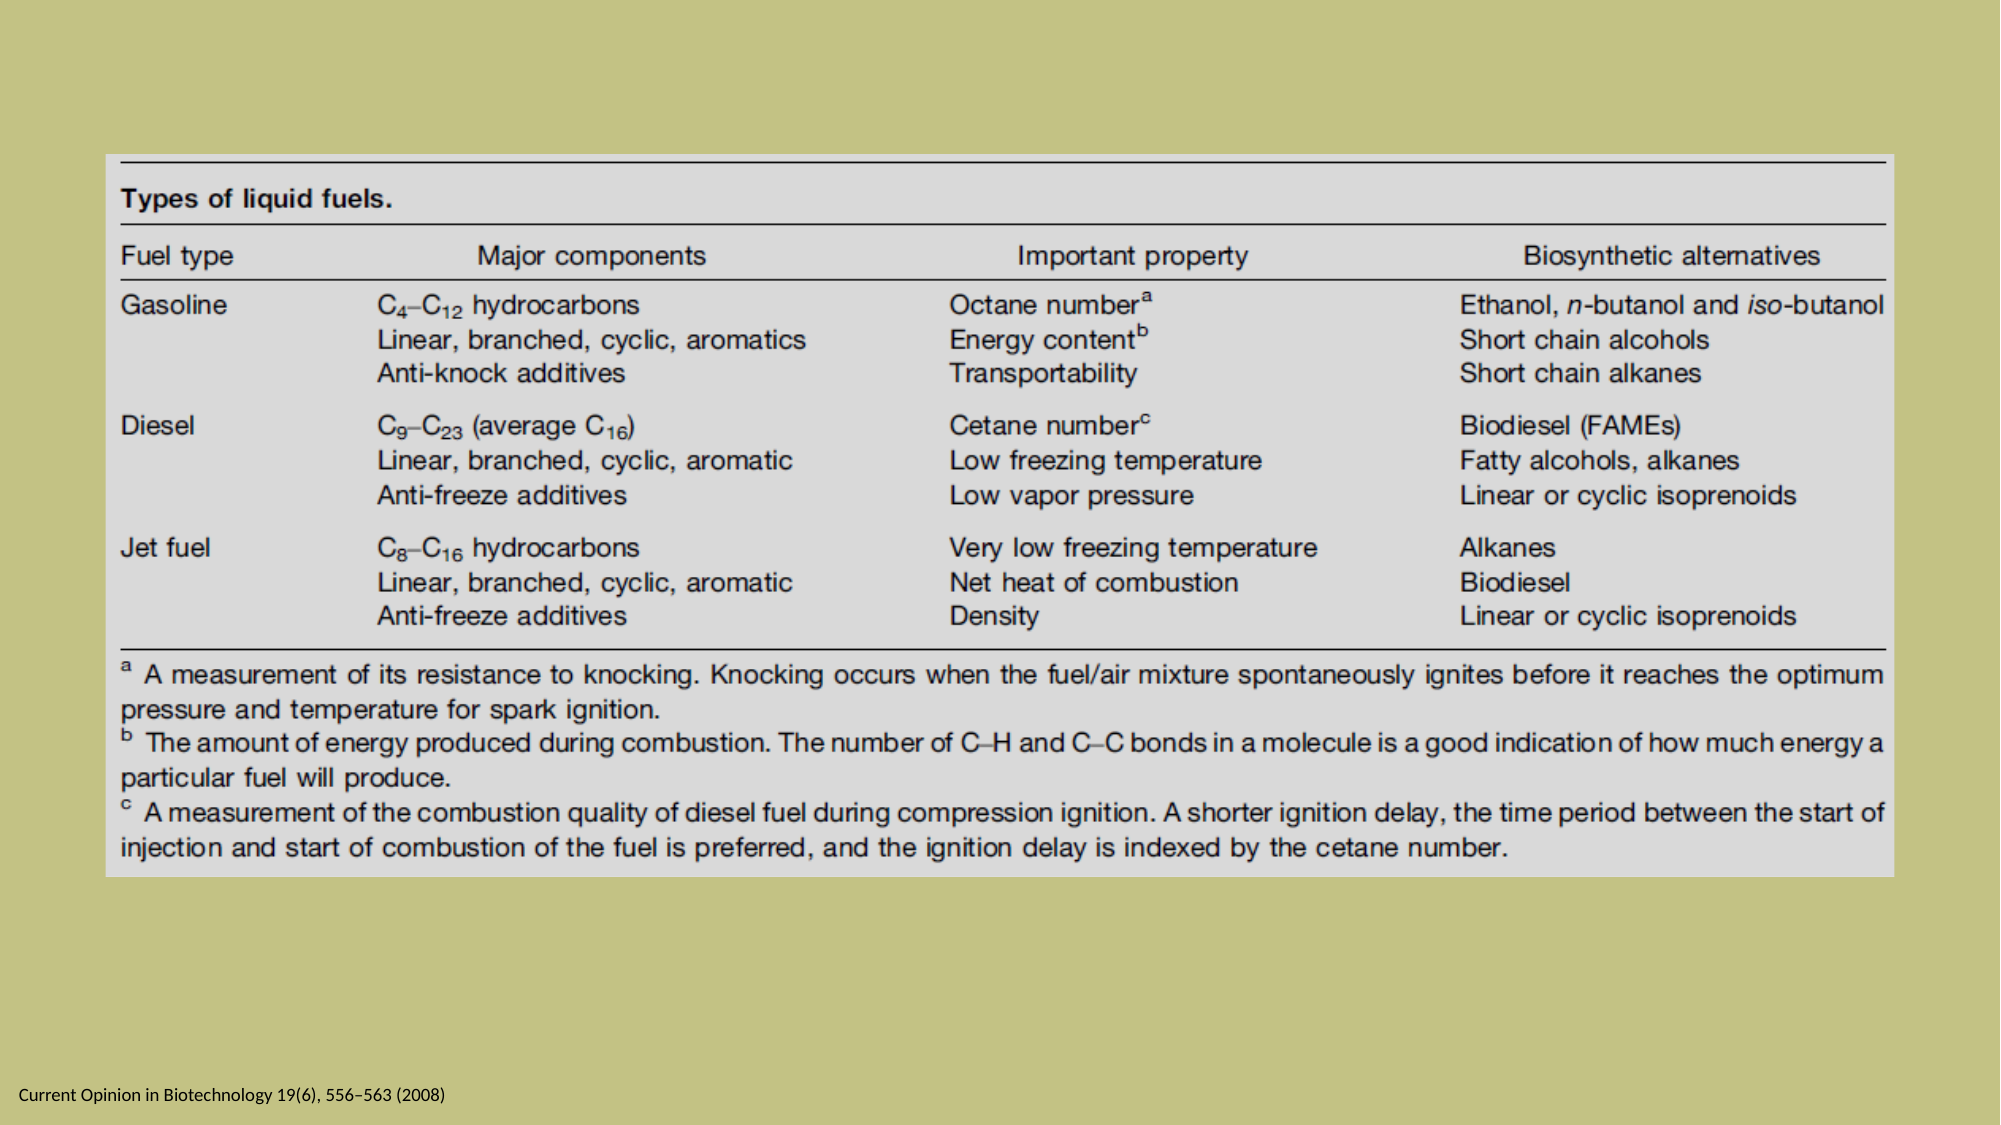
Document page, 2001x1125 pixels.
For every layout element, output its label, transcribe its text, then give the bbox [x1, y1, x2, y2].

text_box Current Opinion in Biotechnology 19(6), 556–563 (2008) [0, 1075, 1000, 1113]
picture [105, 154, 1895, 877]
